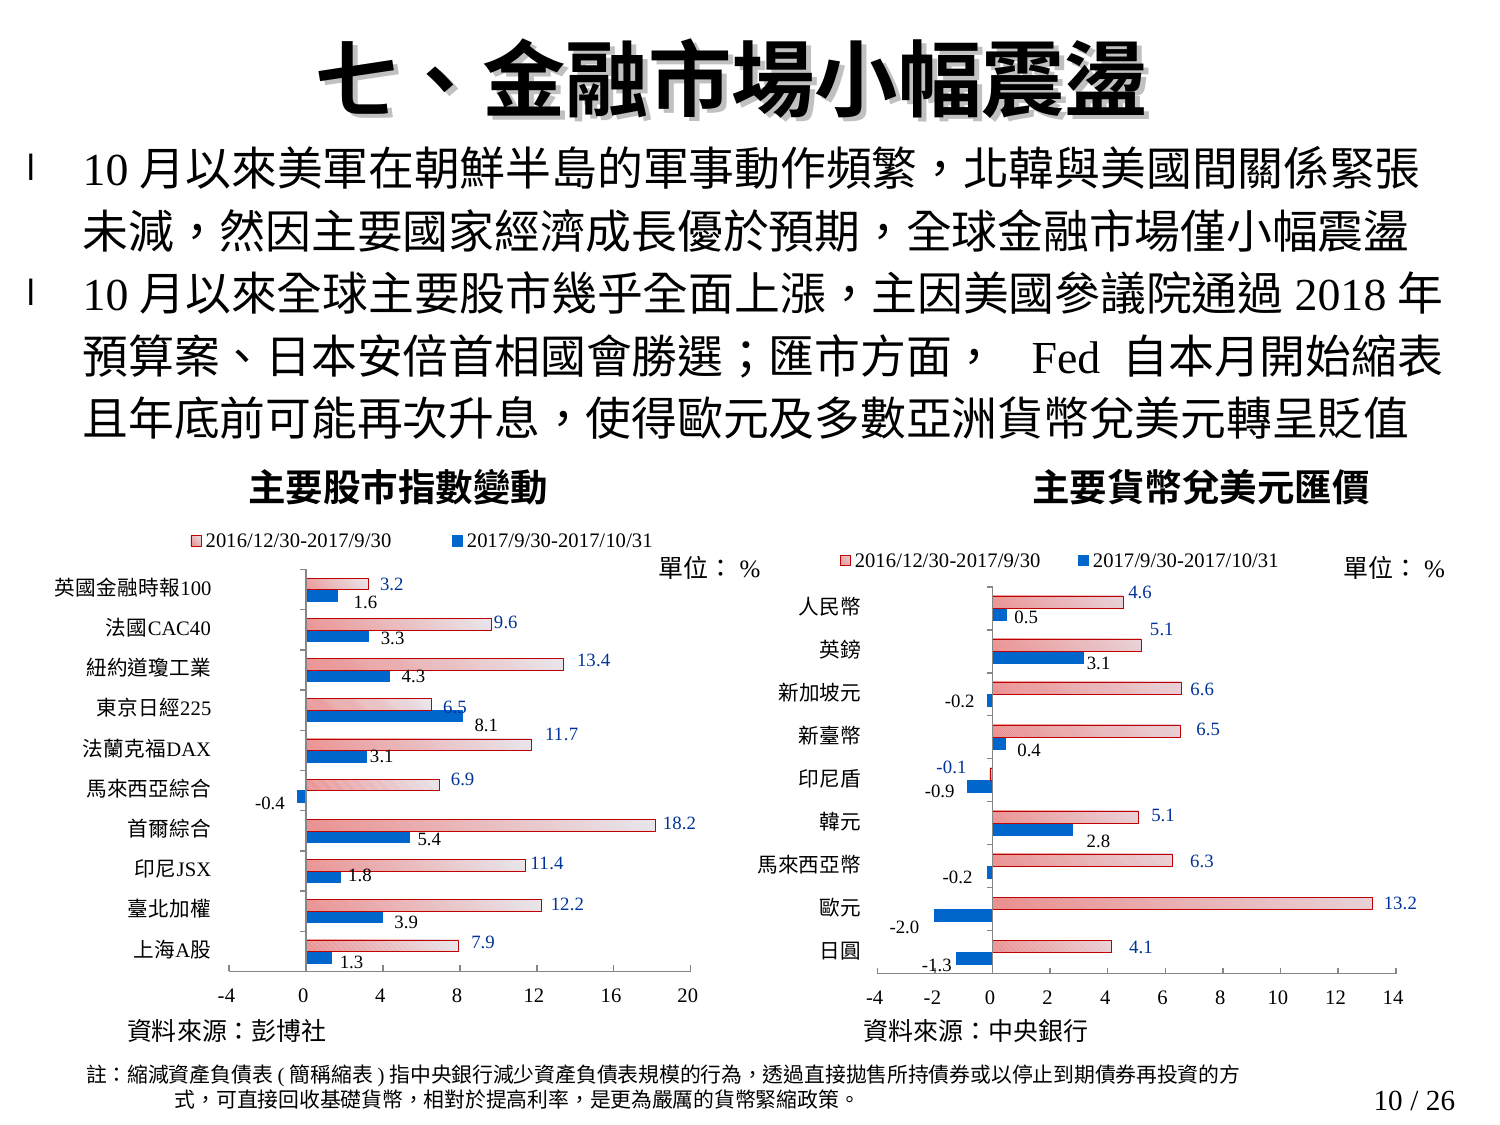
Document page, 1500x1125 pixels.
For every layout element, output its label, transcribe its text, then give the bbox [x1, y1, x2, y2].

text_box 單位：% [1423, 545, 1482, 591]
text_box 註：縮減資產負債表(簡稱縮表)指中央銀行減少資產負債表規模的行為，透過直接拋售所持債券或以停止到期債券再投資的方 式，可直接回收基礎貨幣，相對於提高利率，是更為嚴厲的貨幣緊縮政策。 [71, 1053, 1258, 1125]
text_box 主要貨幣兌美元匯價 [899, 456, 1500, 517]
text_box 七、金融市場小幅震盪 [0, 19, 1482, 124]
picture [44, 518, 1423, 1019]
text_box 10月以來美軍在朝鮮半島的軍事動作頻繁，北韓與美國間關係緊張 未減，然因主要國家經濟成長優於預期，全球金融市場僅小幅震盪 10月以來全球主要股市幾乎全面上漲，主因美國參議院通過2018年 預算案、日本安倍首相國會勝選；匯市方面， Fed 自本月開始縮表 且年底前可能再次升息，使得歐元及多數亞洲貨幣兌美元轉呈貶值 [11, 137, 1475, 494]
text_box 資料來源：彭博社 [112, 1010, 509, 1053]
text_box 資料來源：中央銀行 [848, 1019, 1246, 1053]
text_box 主要股巿指數變動 [53, 494, 743, 517]
